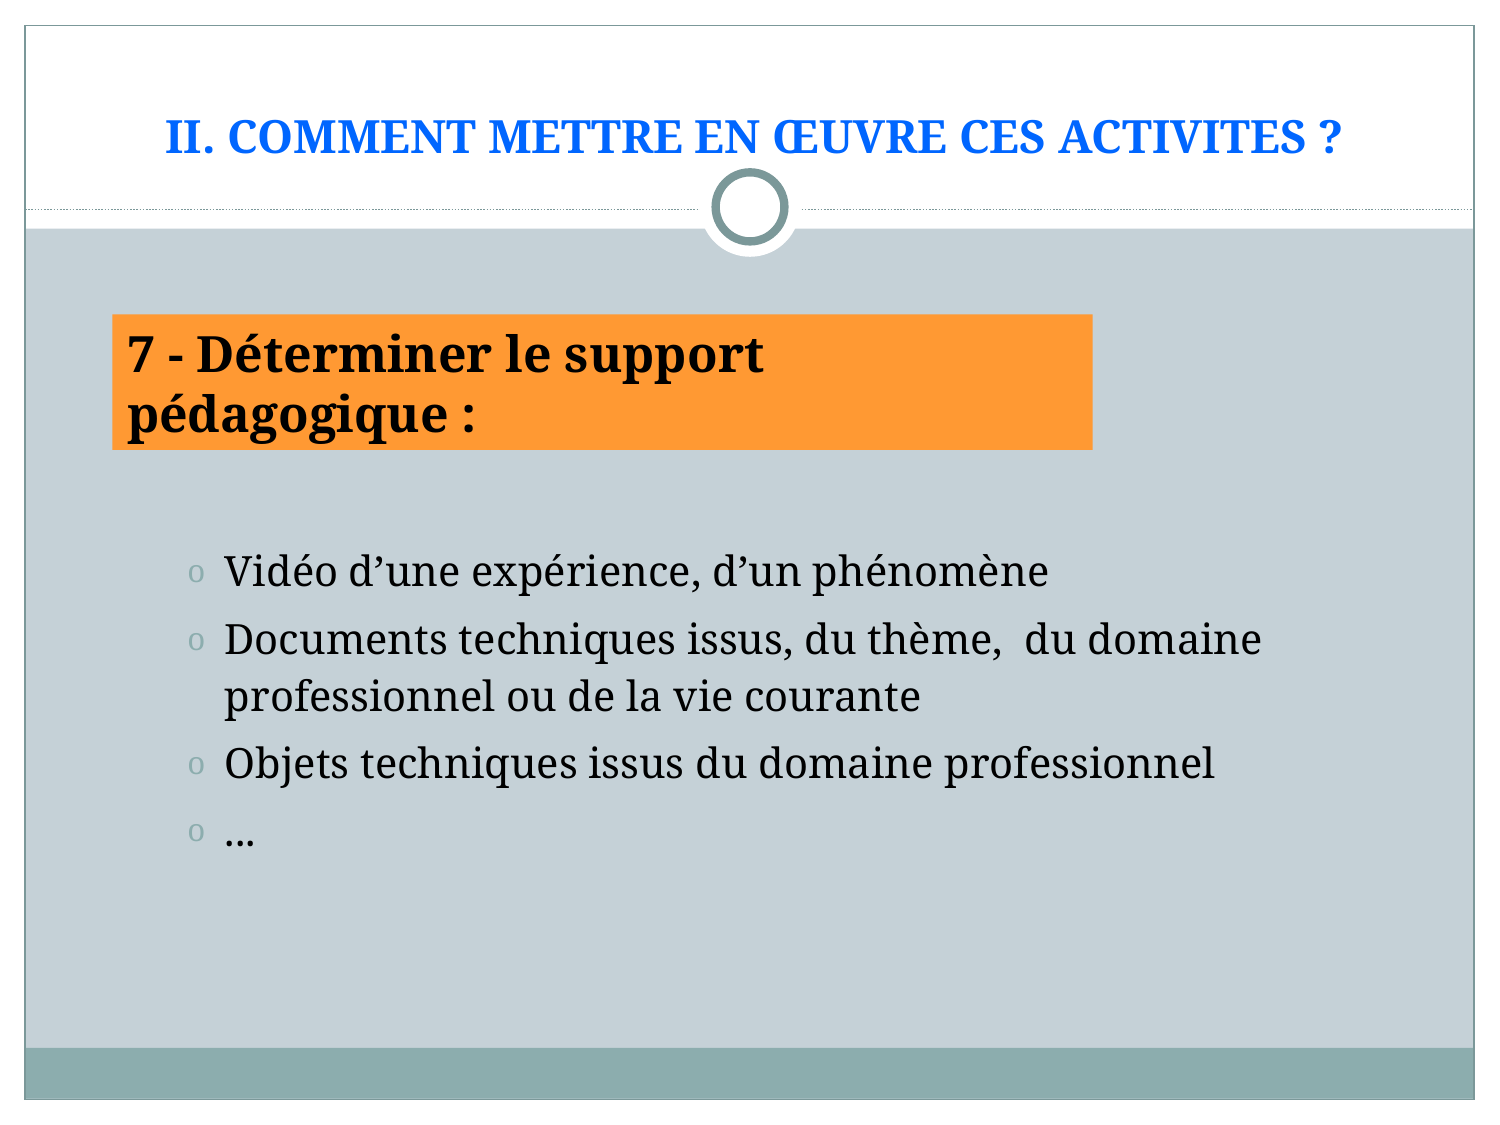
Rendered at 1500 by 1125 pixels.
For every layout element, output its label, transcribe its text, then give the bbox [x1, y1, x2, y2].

list Vidéo d’une expérience, d’un phénomène Documents techniques issus, du thème, du domaine professionnel ou de la vie courante Objets techniques issus du domaine professionnel ... [75, 174, 1363, 1125]
text_box 7 - Déterminer le support pédagogique : [112, 314, 1093, 450]
title II. COMMENT METTRE EN ŒUVRE CES ACTIVITES ? [75, 45, 1436, 175]
